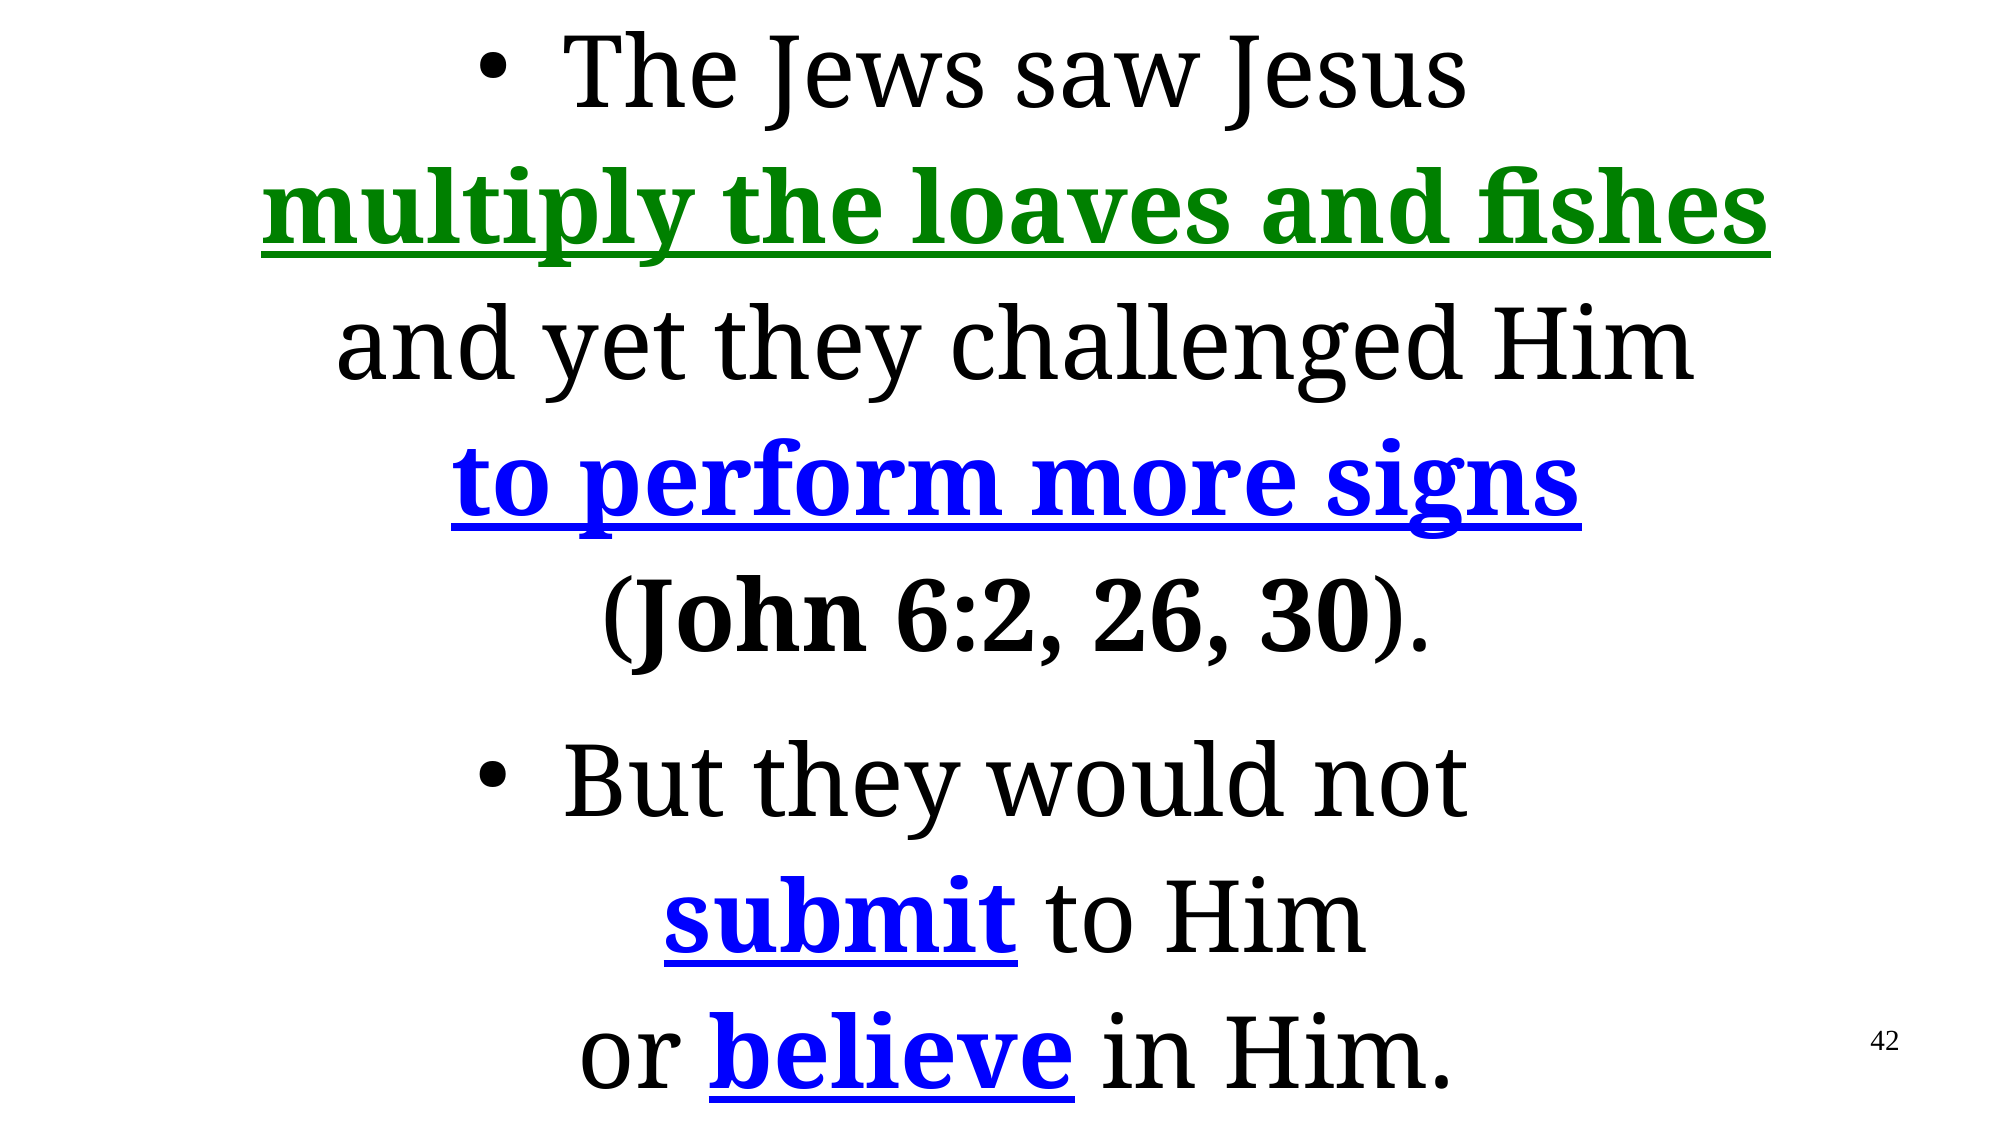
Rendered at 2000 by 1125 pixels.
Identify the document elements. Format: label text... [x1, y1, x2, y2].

list The Jews saw Jesus multiply the loaves and fishes and yet they challenged Him to perform more signs (John 6:2, 26, 30). But they would not submit to Him or believe in Him. [0, 0, 1996, 1123]
